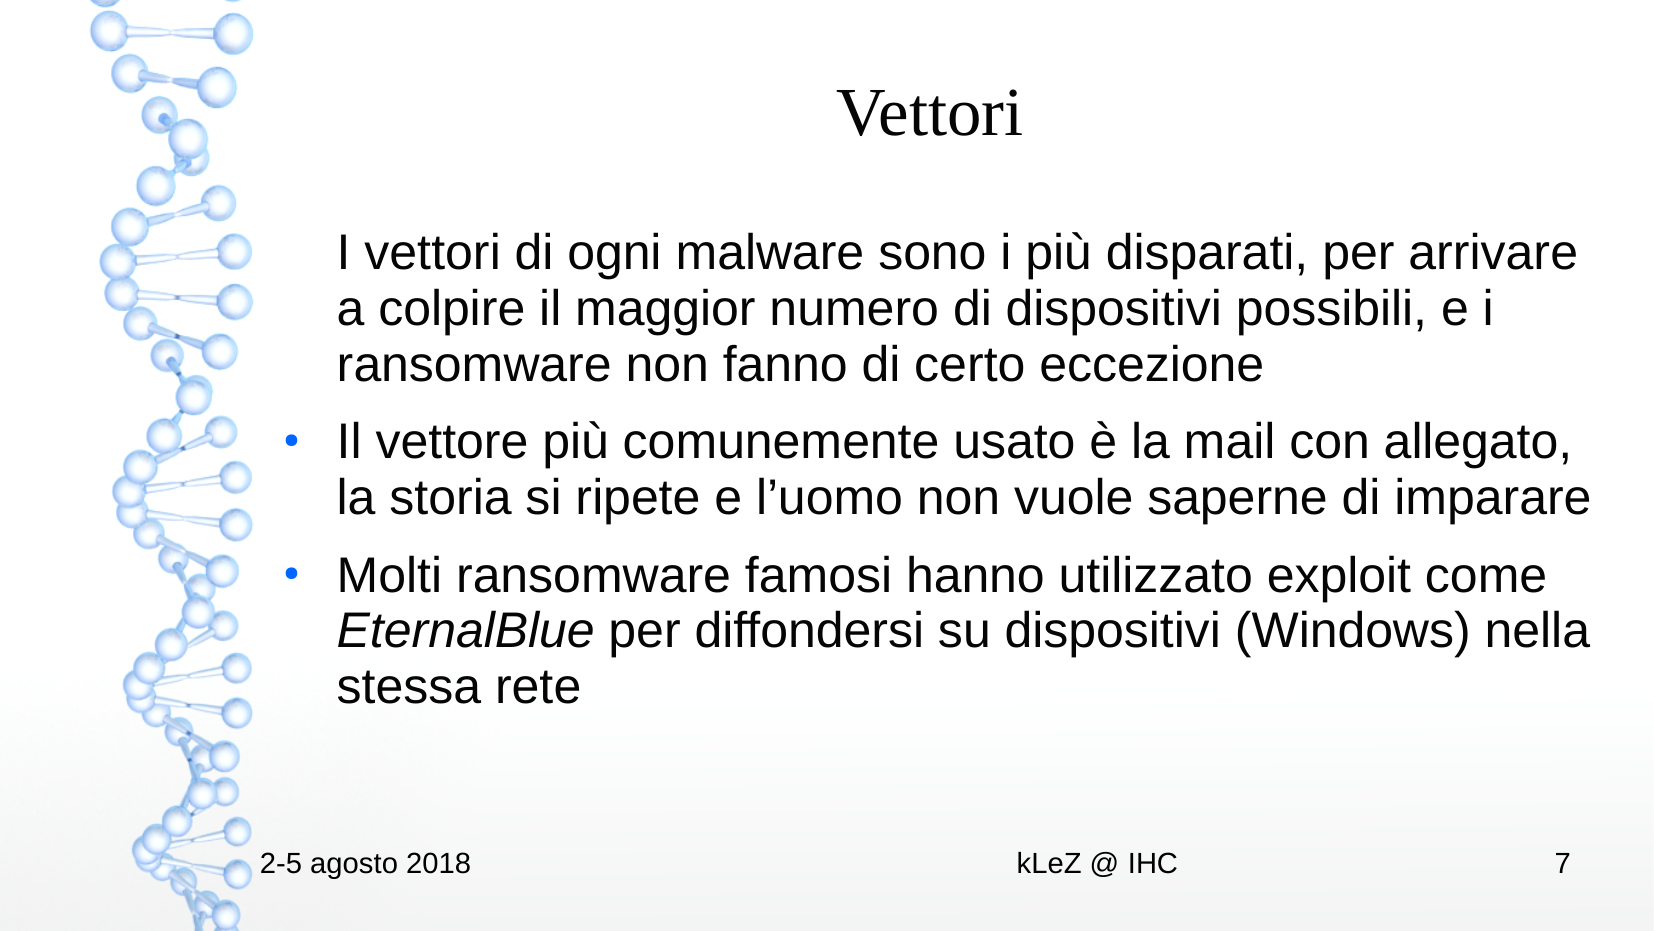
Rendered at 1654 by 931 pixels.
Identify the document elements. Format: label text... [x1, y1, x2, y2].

list I vettori di ogni malware sono i più disparati, per arrivare a colpire il maggior numero di dispositivi possibili, e i ransomware non fanno di certo eccezione Il vettore più comunemente usato è la mail con allegato, la storia si ripete e l’uomo non vuole saperne di imparare Molti ransomware famosi hanno utilizzato exploit come EternalBlue per diffondersi su dispositivi (Windows) nella stessa rete [265, 224, 1595, 764]
picture [0, 0, 1654, 931]
title Vettori [265, 35, 1595, 189]
